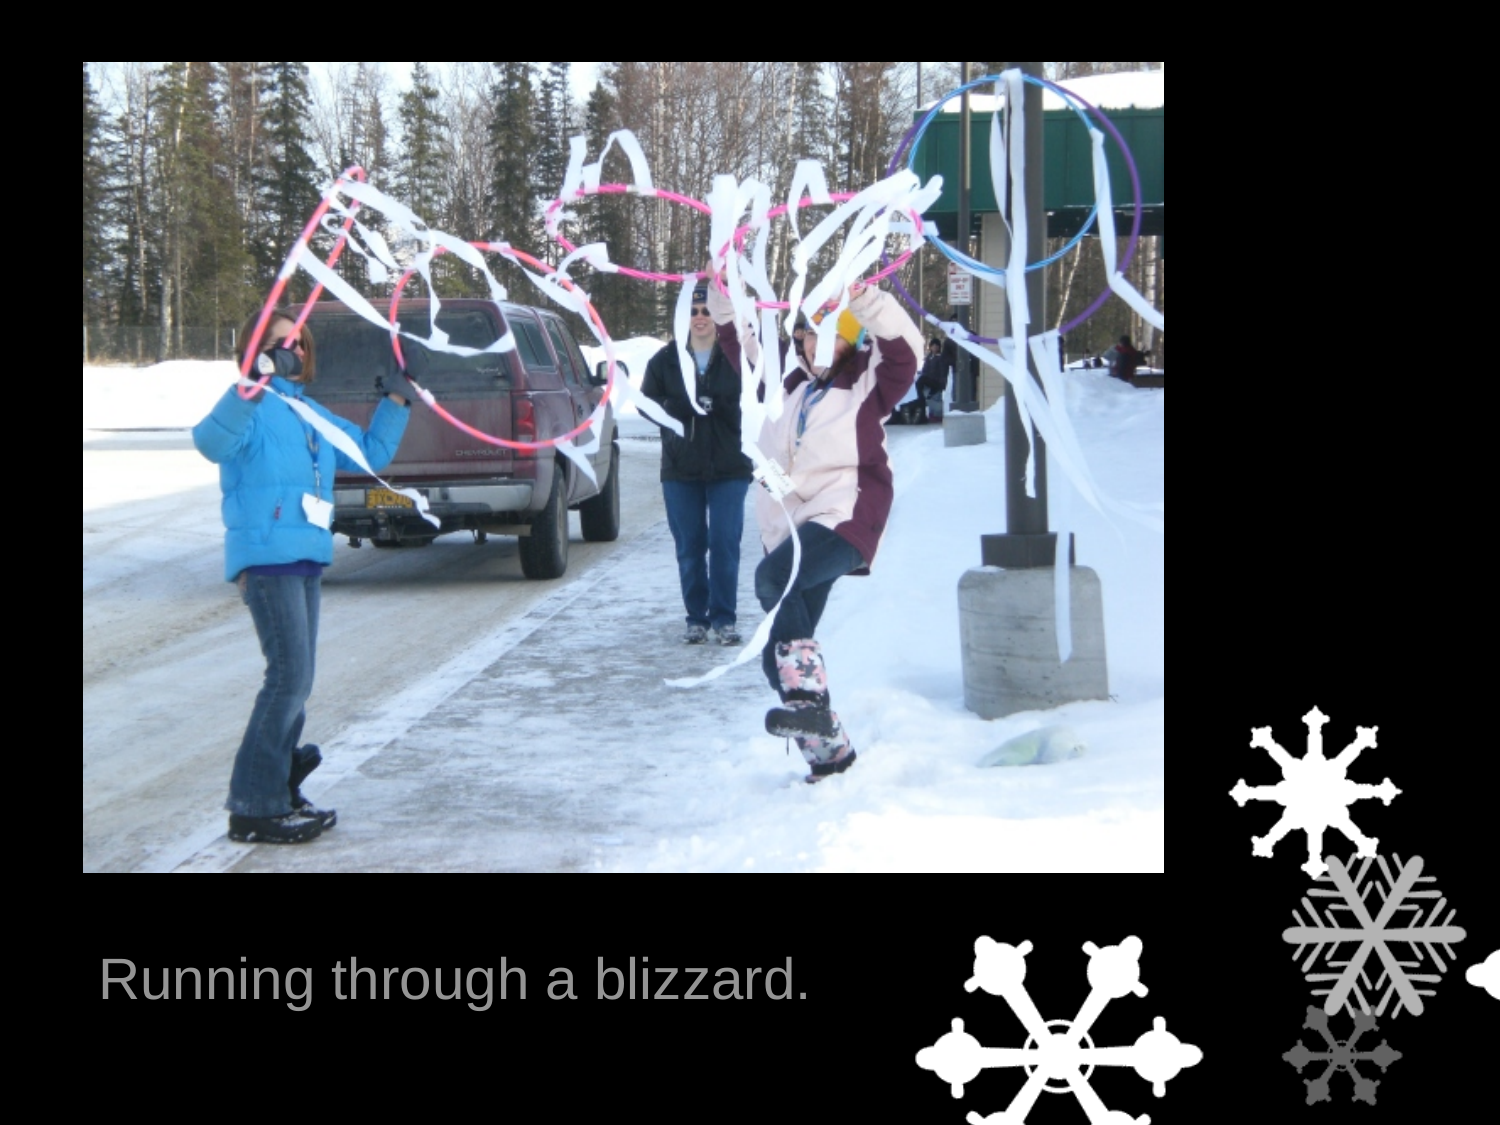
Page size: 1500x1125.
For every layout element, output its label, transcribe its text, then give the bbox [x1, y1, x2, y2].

text_box Running through a blizzard. [83, 933, 876, 1020]
picture [83, 62, 1164, 873]
